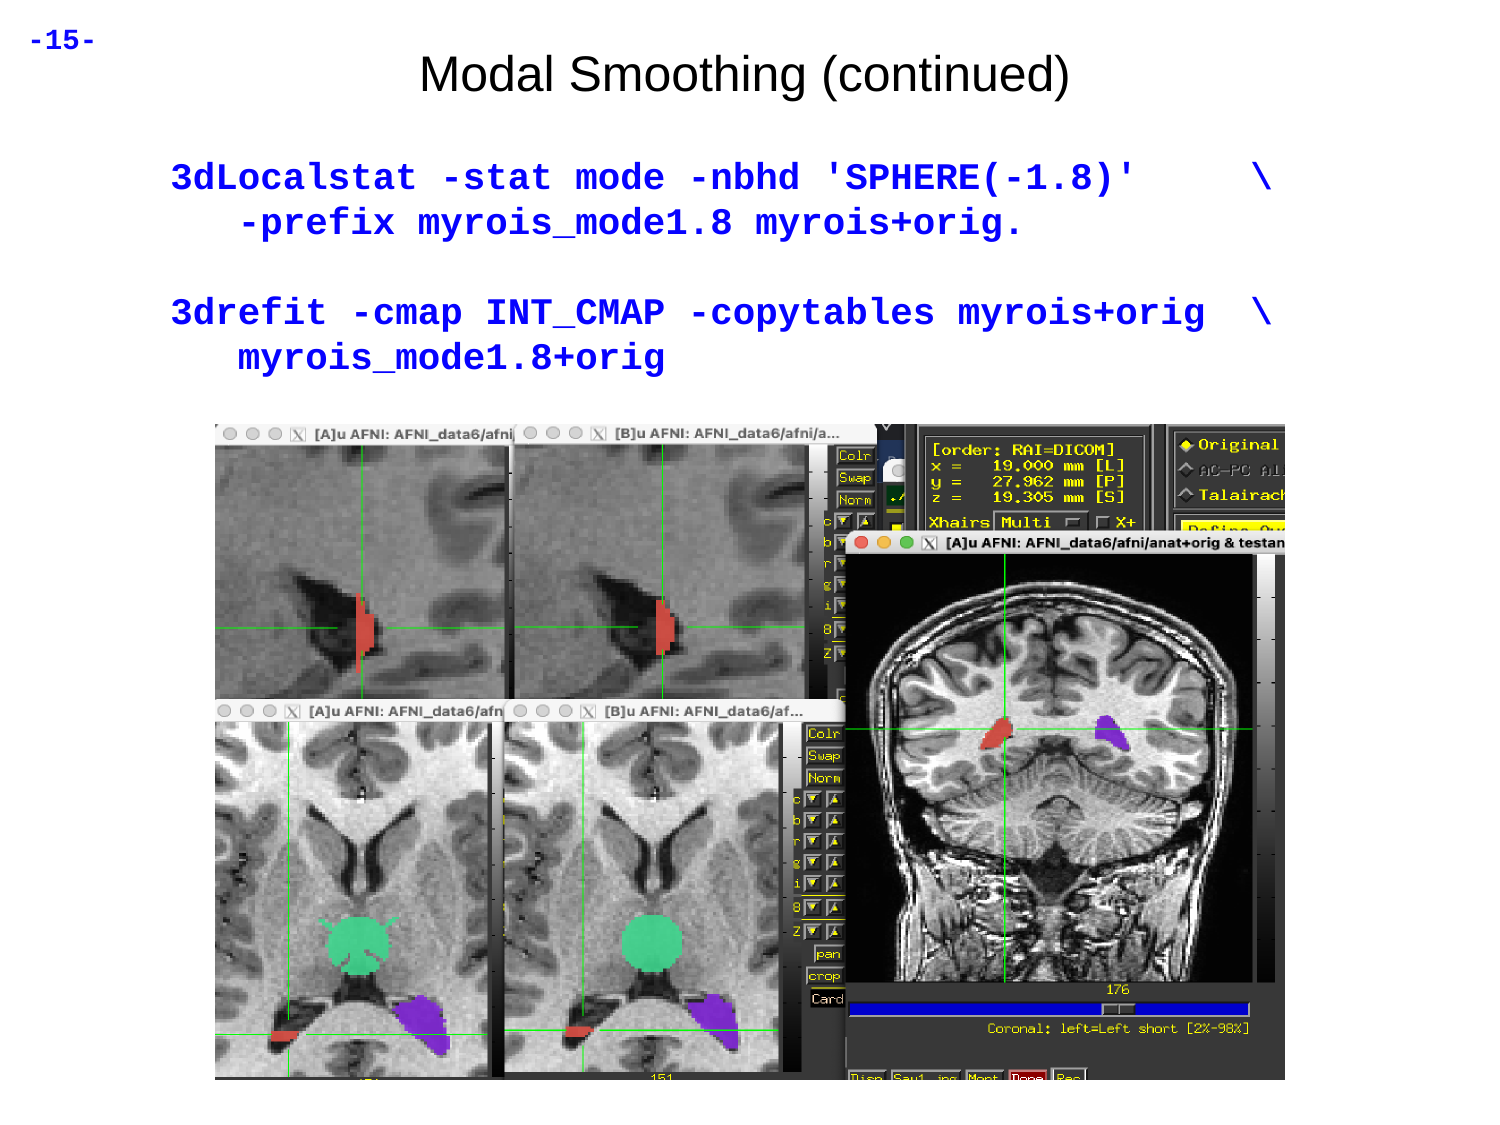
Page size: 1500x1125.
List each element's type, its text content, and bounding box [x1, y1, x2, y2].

text_box Modal Smoothing (continued) [403, 34, 1141, 133]
picture [215, 430, 1285, 1080]
text_box 3dLocalstat -stat mode -nbhd 'SPHERE(-1.8)' \ -prefix myrois_mode1.8 myrois+orig. 3drefit -cmap INT_CMAP -copytables myrois+orig \ myrois_mode1.8+orig [155, 144, 1374, 430]
